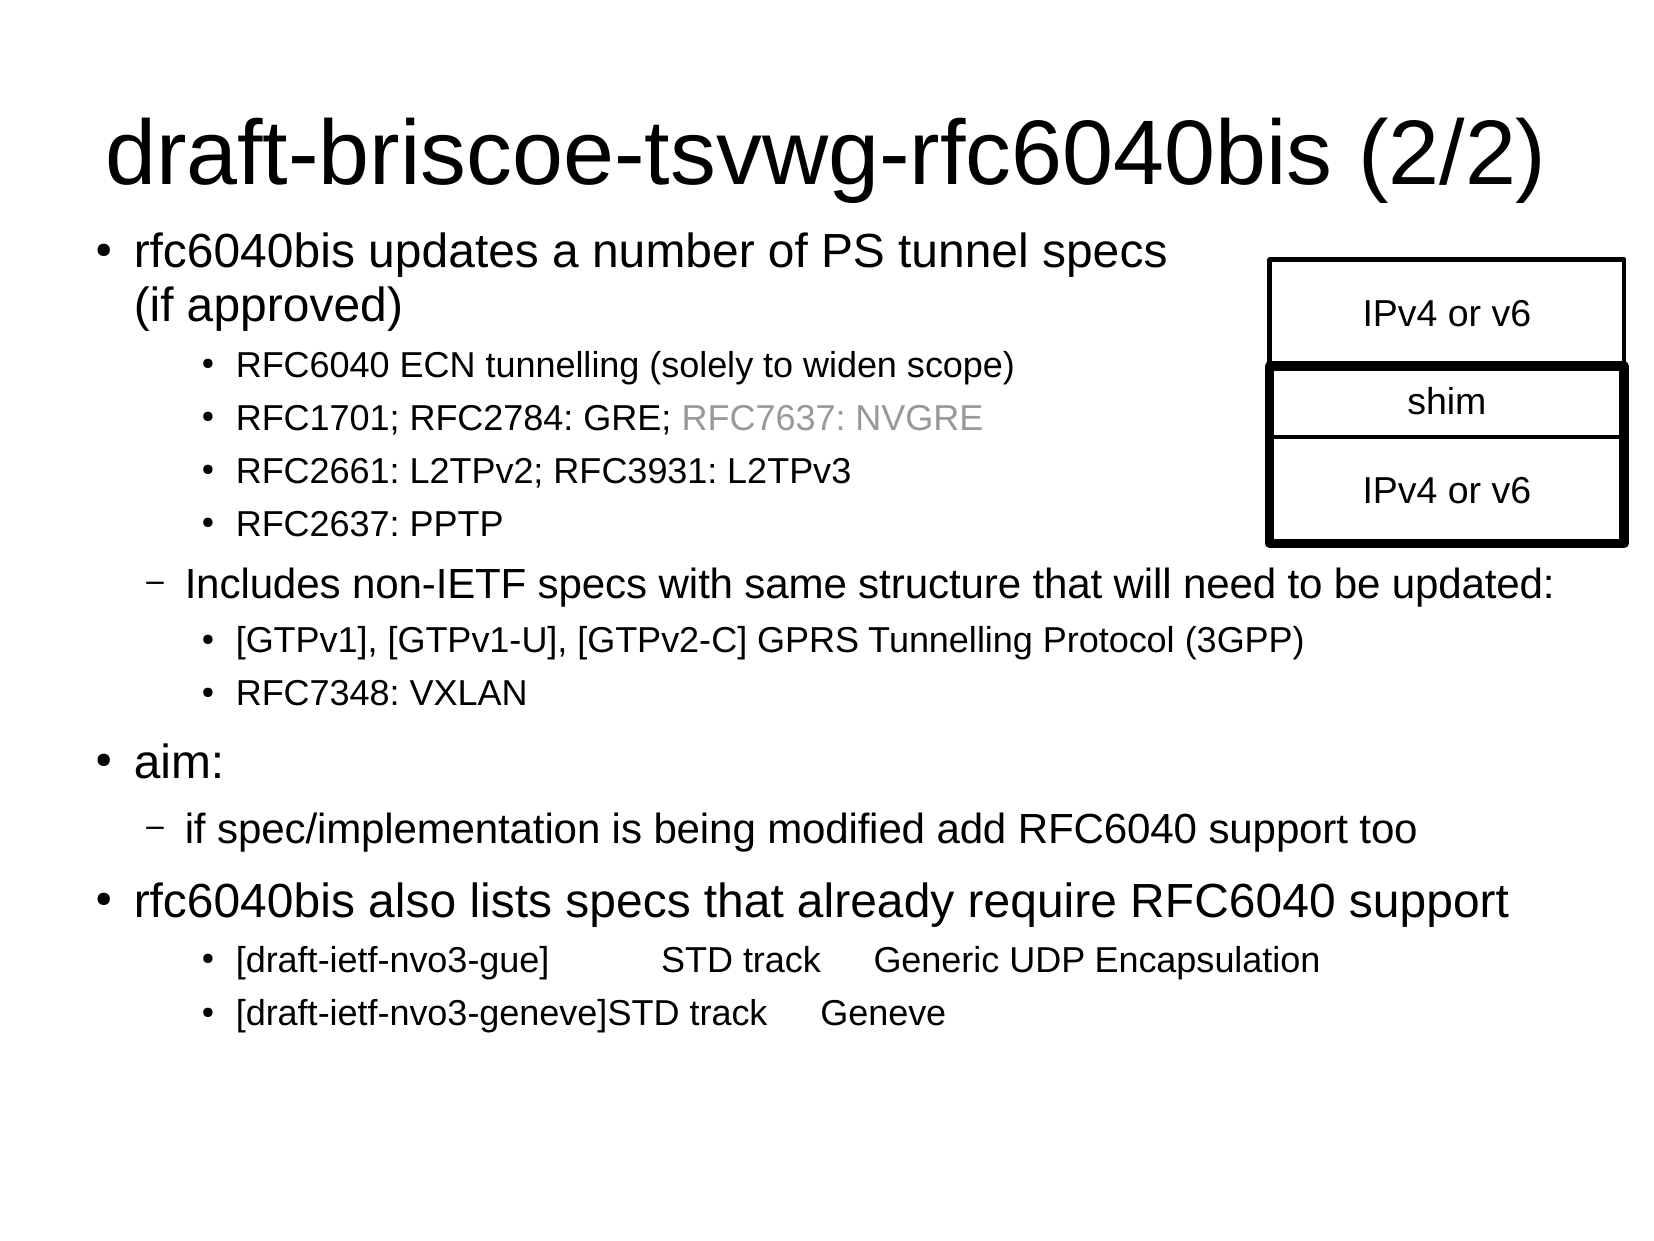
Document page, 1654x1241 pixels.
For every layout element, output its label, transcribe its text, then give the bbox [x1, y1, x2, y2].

text_box shim [1274, 371, 1619, 438]
title draft-briscoe-tsvwg-rfc6040bis (2/2) [82, 49, 1571, 224]
text_box IPv4 or v6 [1269, 259, 1625, 361]
list rfc6040bis updates a number of PS tunnel specs (if approved) RFC6040 ECN tunnelling (solely to widen scope) RFC1701; RFC2784: GRE; RFC7637: NVGRE RFC2661: L2TPv2; RFC3931: L2TPv3 RFC2637: PPTP Includes non-IETF specs with same structure that will need to be updated: [GTPv1], [GTPv1-U], [GTPv2-C] GPRS Tunnelling Protocol (3GPP) RFC7348: VXLAN aim: if spec/implementation is being modified add RFC6040 support too rfc6040bis also lists specs that already require RFC6040 support [draft-ietf-nvo3-gue] STD track Generic UDP Encapsulation [draft-ietf-nvo3-geneve] STD track Geneve [82, 224, 1571, 1075]
text_box IPv4 or v6 [1274, 438, 1619, 539]
